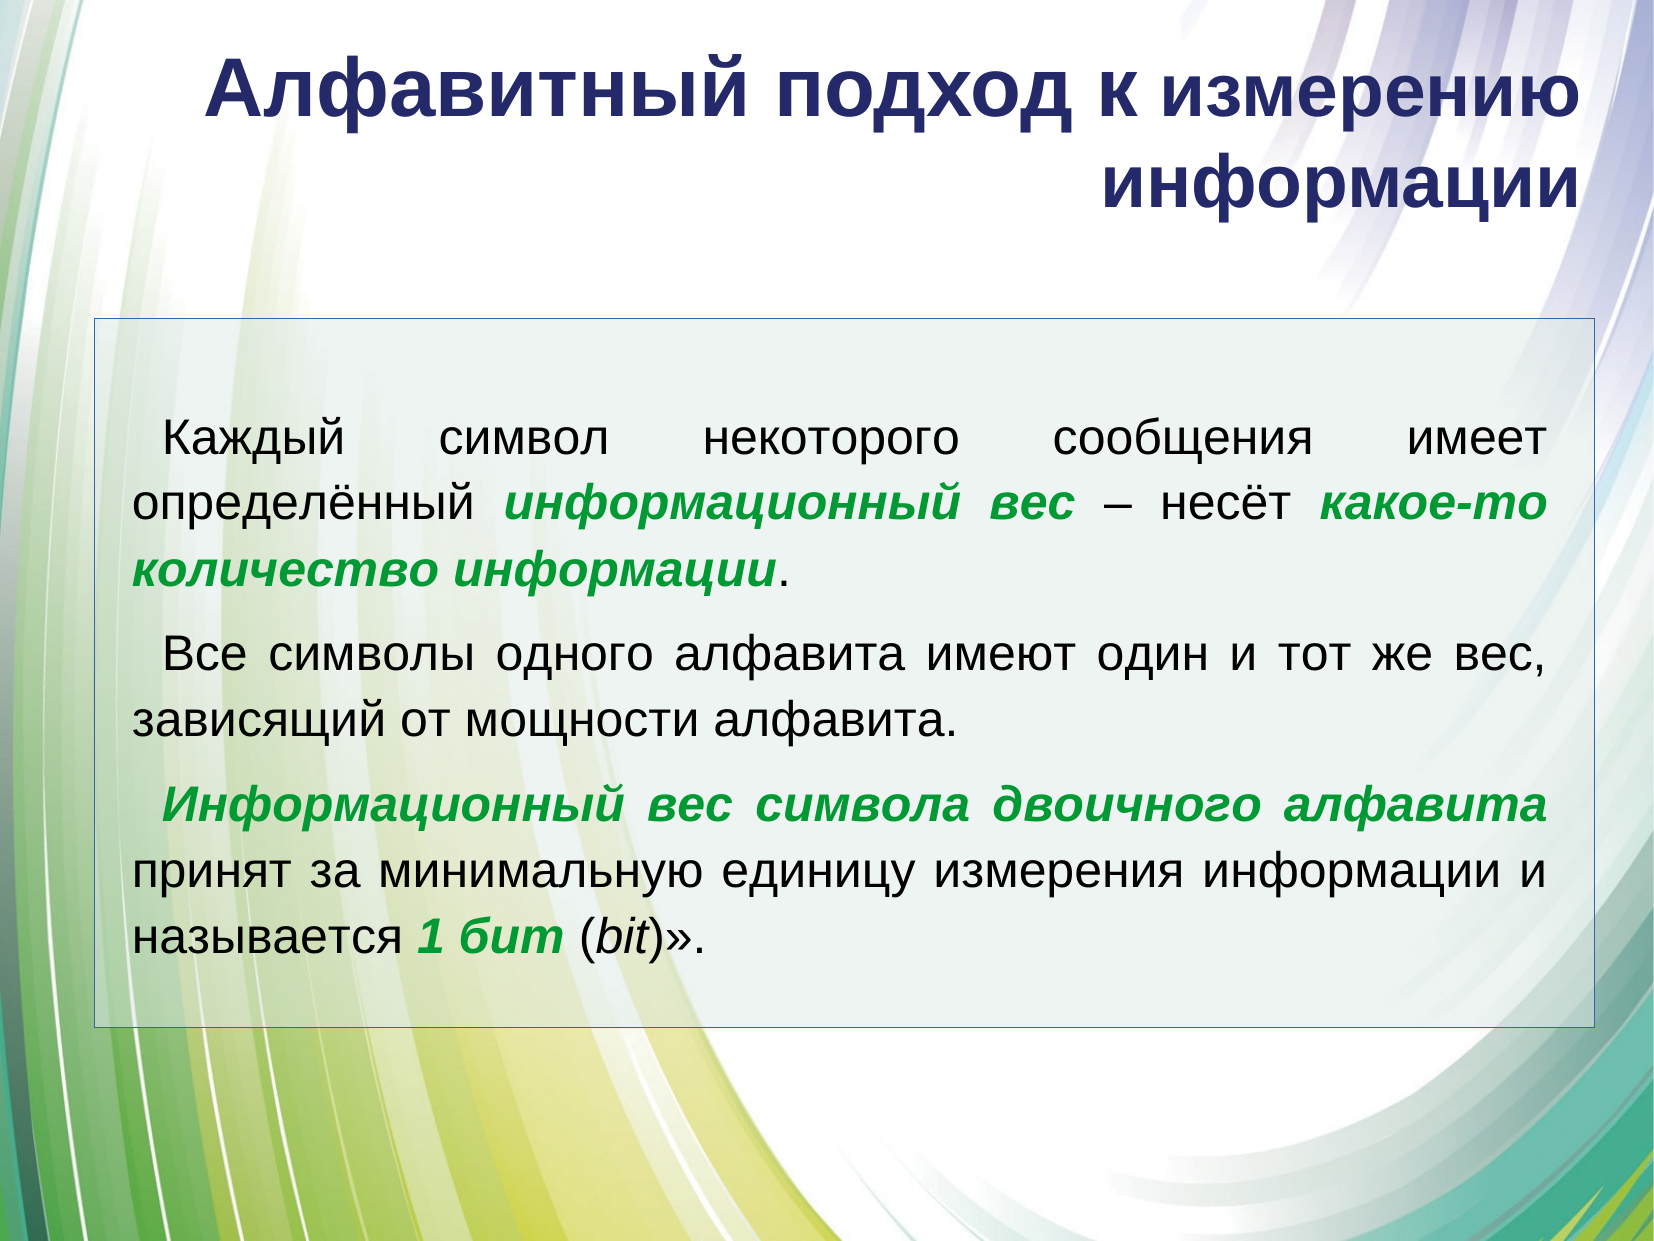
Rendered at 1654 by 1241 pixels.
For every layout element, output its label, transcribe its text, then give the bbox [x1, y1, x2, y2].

title Алфавитный подход к измерению информации [188, 25, 1622, 230]
text_box [94, 318, 1595, 1028]
text_box Каждый символ некоторого сообщения имеет определённый информационный вес – несёт какое-то количество информации. Все символы одного алфавита имеют один и тот же вес, зависящий от мощности алфавита. Информационный вес символа двоичного алфавита принят за минимальную единицу измерения информации и называется 1 бит (bit)». [117, 390, 1563, 972]
picture [0, 0, 1654, 1241]
